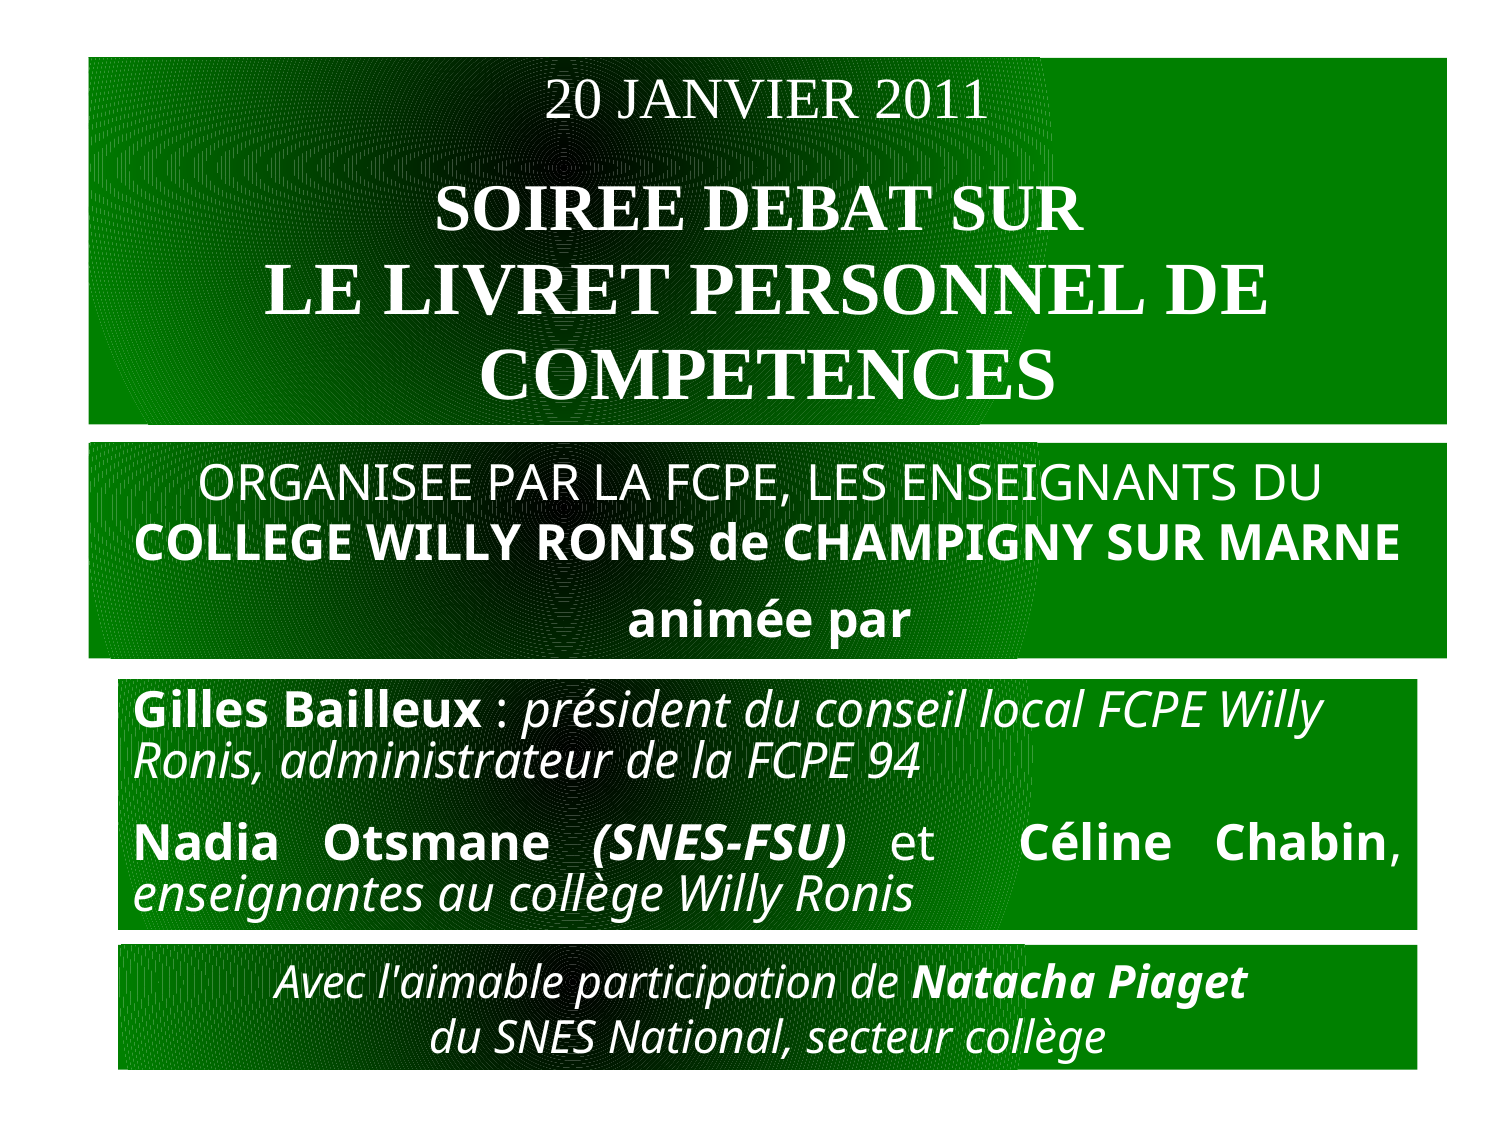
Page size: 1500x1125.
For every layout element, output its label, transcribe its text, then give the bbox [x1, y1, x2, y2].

text_box ORGANISEE PAR LA FCPE, LES ENSEIGNANTS DU COLLEGE WILLY RONIS de CHAMPIGNY SUR MARNE animée par [88, 442, 1447, 659]
title 20 JANVIER 2011 SOIREE DEBAT SUR LE LIVRET PERSONNEL DE COMPETENCES [88, 57, 1447, 425]
text_box Gilles Bailleux : président du conseil local FCPE Willy Ronis, administrateur de la FCPE 94 Nadia Otsmane (SNES-FSU) et Céline Chabin, enseignantes au collège Willy Ronis [118, 679, 1418, 930]
text_box Avec l'aimable participation de Natacha Piaget du SNES National, secteur collège [118, 944, 1418, 1070]
